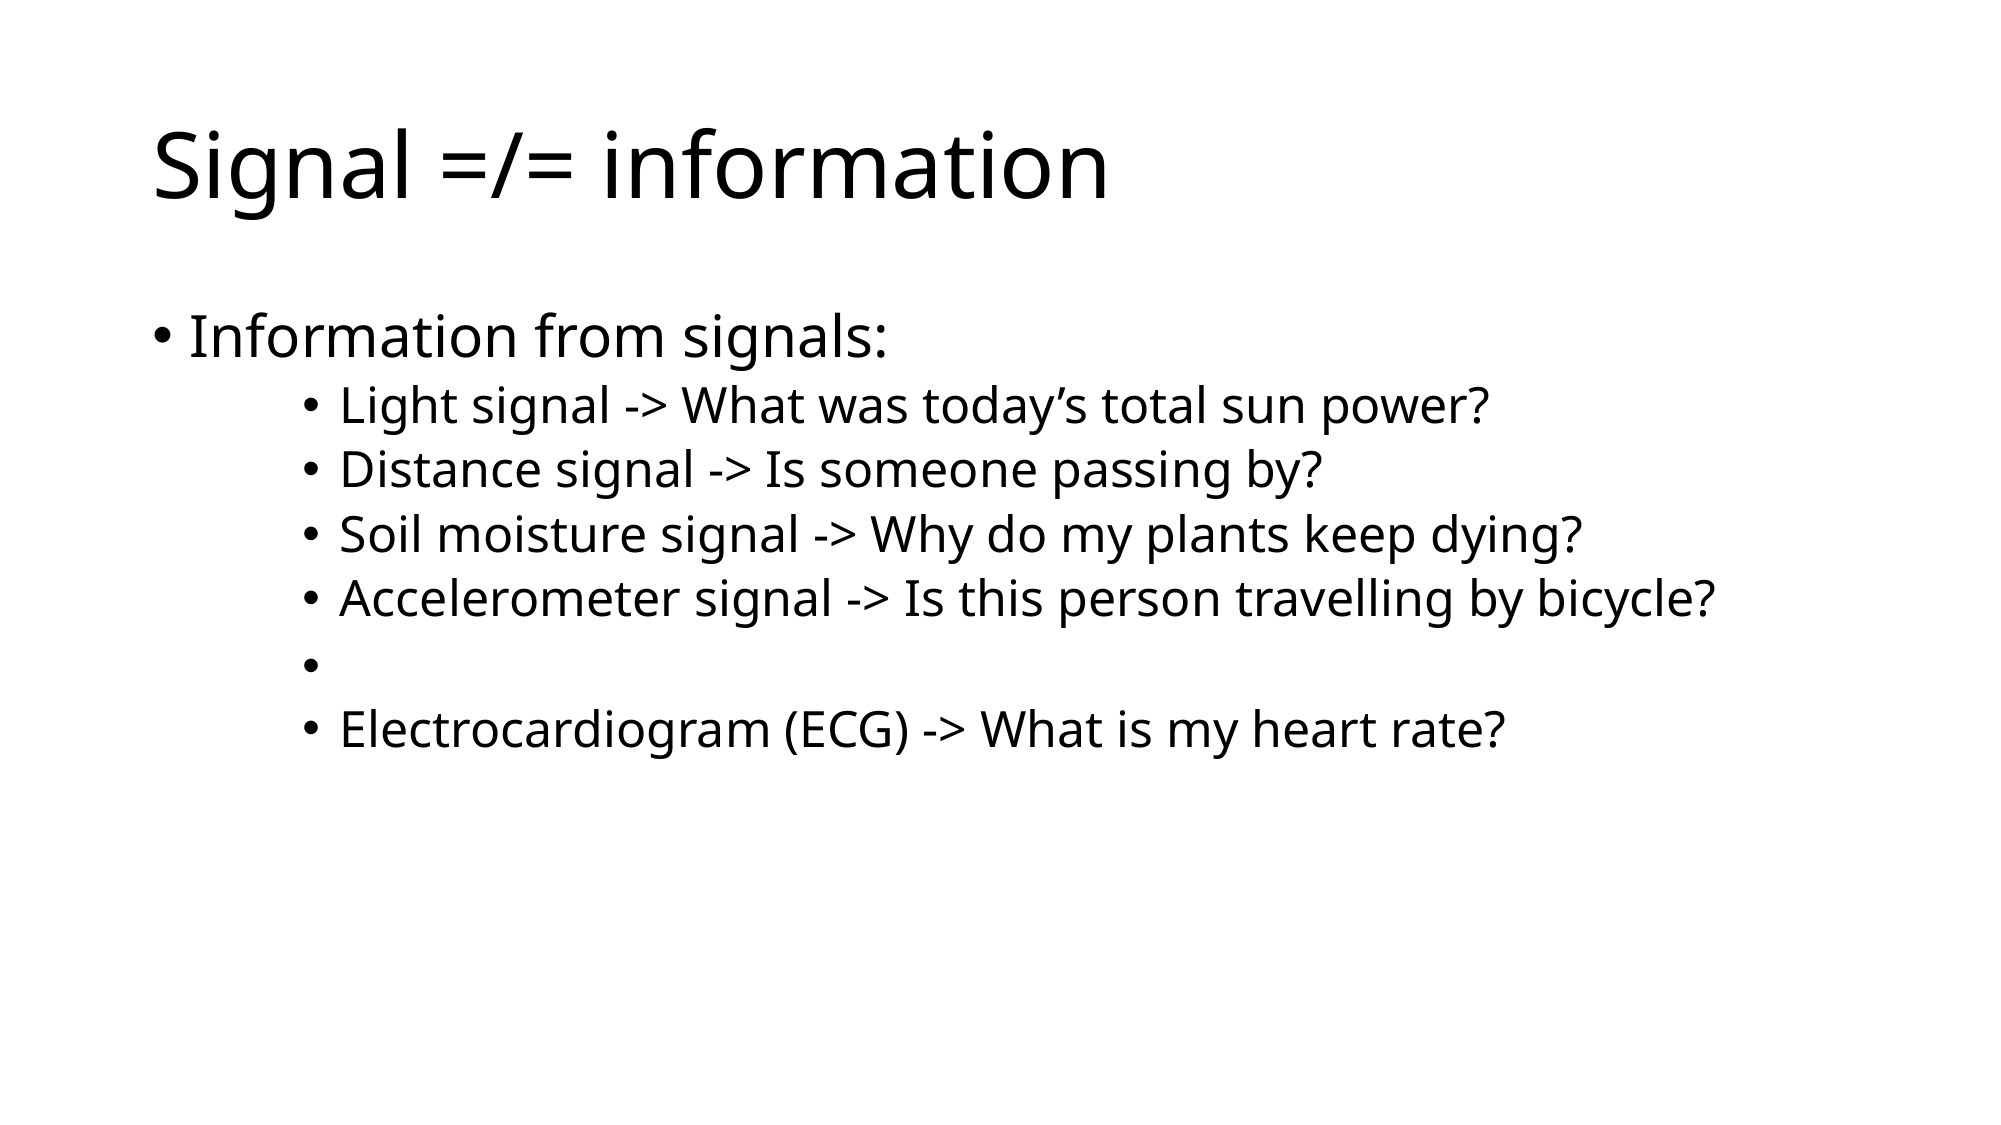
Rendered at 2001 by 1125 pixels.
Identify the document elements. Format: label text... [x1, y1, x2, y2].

list Information from signals: Light signal -> What was today’s total sun power? Distance signal -> Is someone passing by? Soil moisture signal -> Why do my plants keep dying? Accelerometer signal -> Is this person travelling by bicycle? Electrocardiogram (ECG) -> What is my heart rate? [137, 299, 1863, 1014]
title Signal =/= information [137, 59, 1863, 278]
